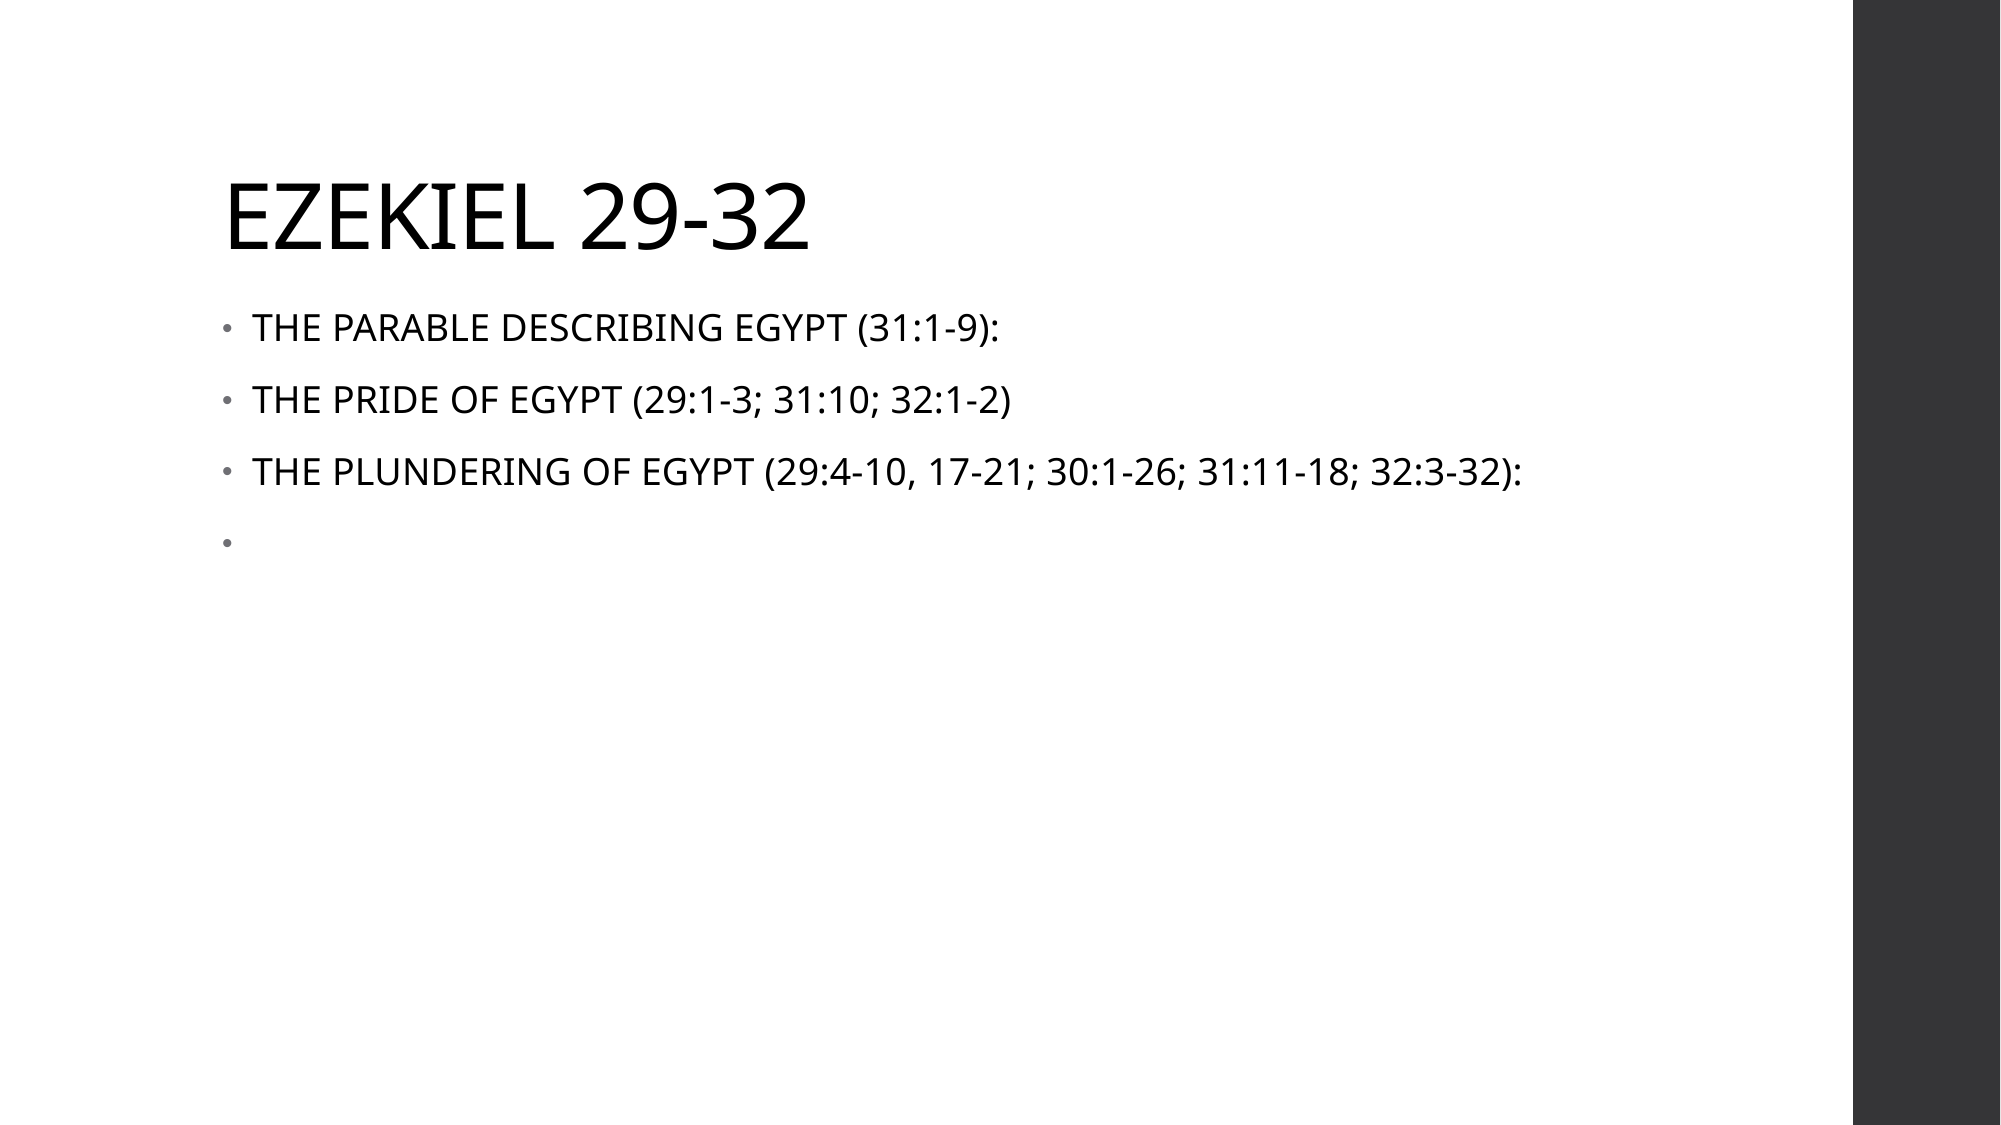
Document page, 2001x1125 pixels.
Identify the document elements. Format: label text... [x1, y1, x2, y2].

list THE PARABLE DESCRIBING EGYPT (31:1-9): THE PRIDE OF EGYPT (29:1-3; 31:10; 32:1-2) THE PLUNDERING OF EGYPT (29:4-10, 17-21; 30:1-26; 31:11-18; 32:3-32): [206, 299, 1617, 1014]
title EZEKIEL 29-32 [206, 60, 1797, 278]
